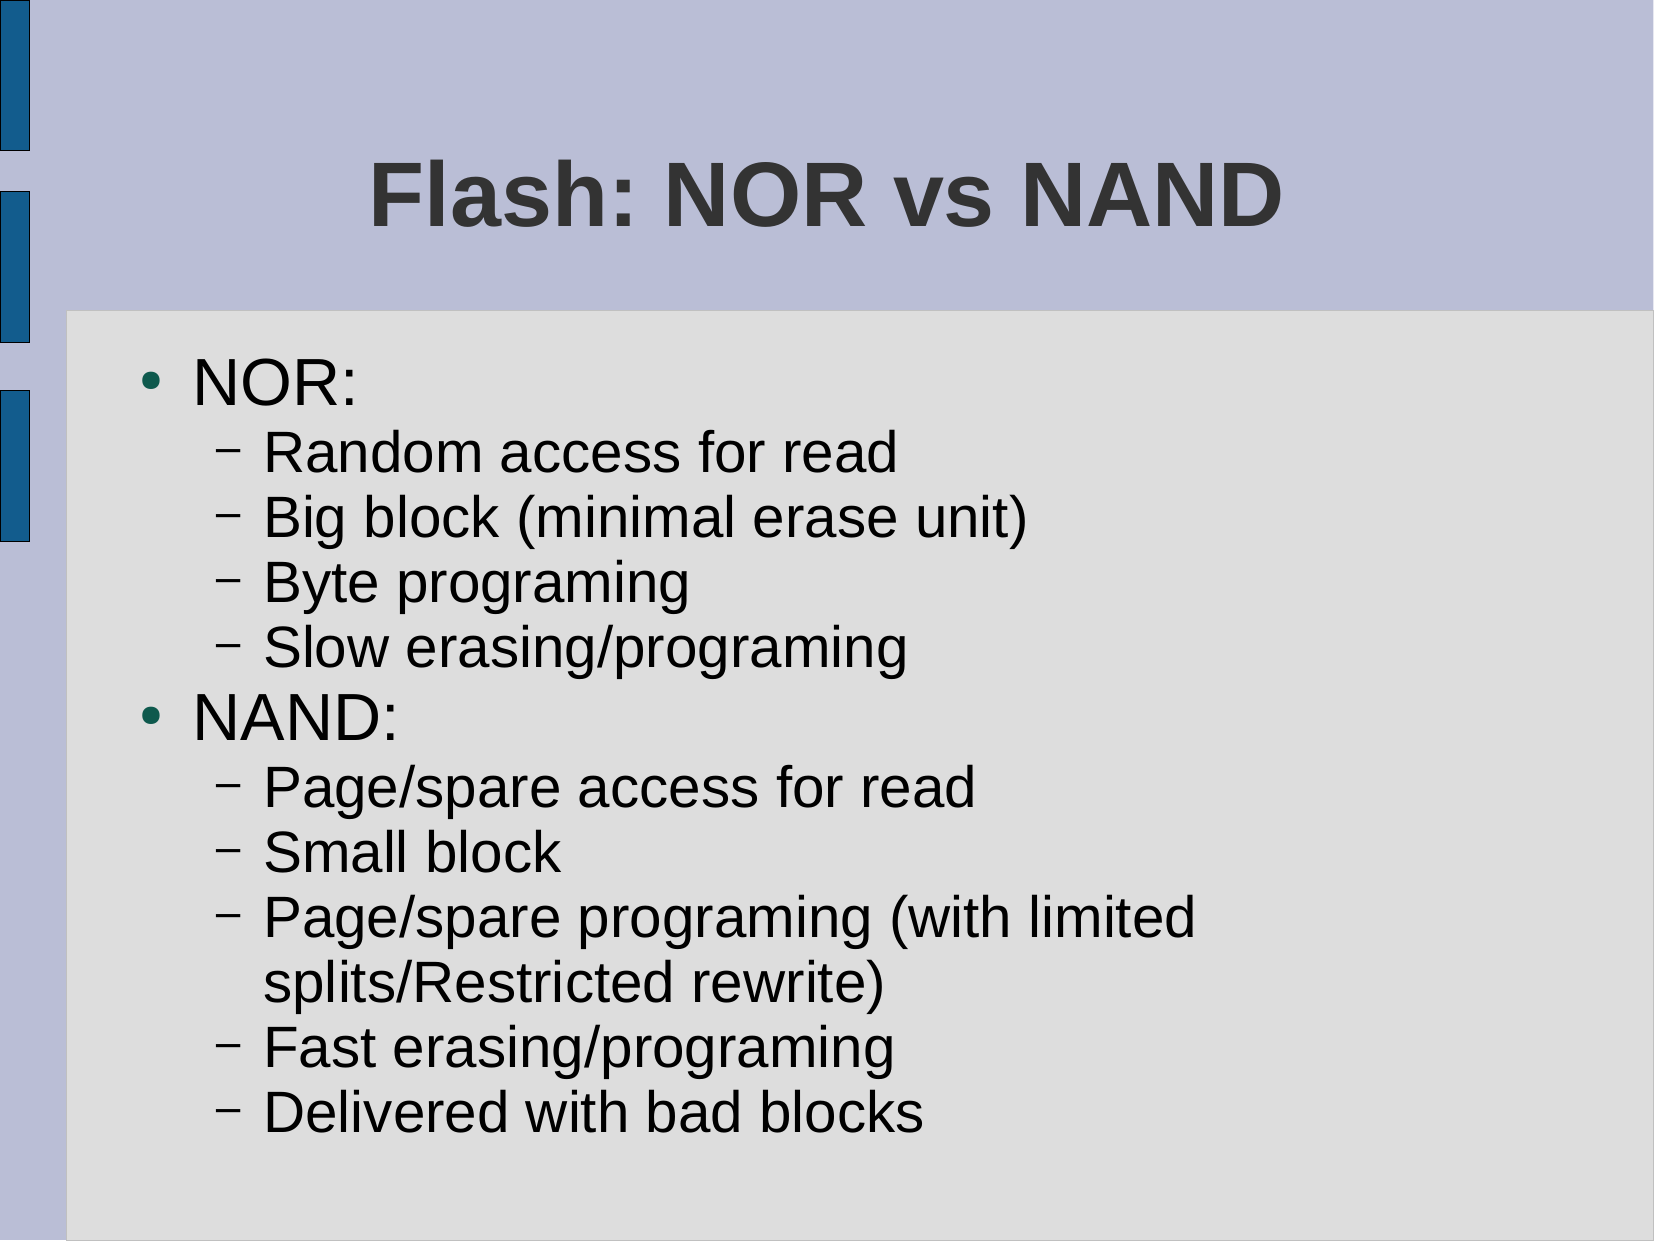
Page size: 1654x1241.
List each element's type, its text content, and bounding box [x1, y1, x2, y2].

title Flash: NOR vs NAND [121, 91, 1534, 299]
list NOR: Random access for read Big block (minimal erase unit) Byte programing Slow erasing/programing NAND: Page/spare access for read Small block Page/spare programing (with limited splits/Restricted rewrite) Fast erasing/programing Delivered with bad blocks [121, 344, 1534, 1143]
